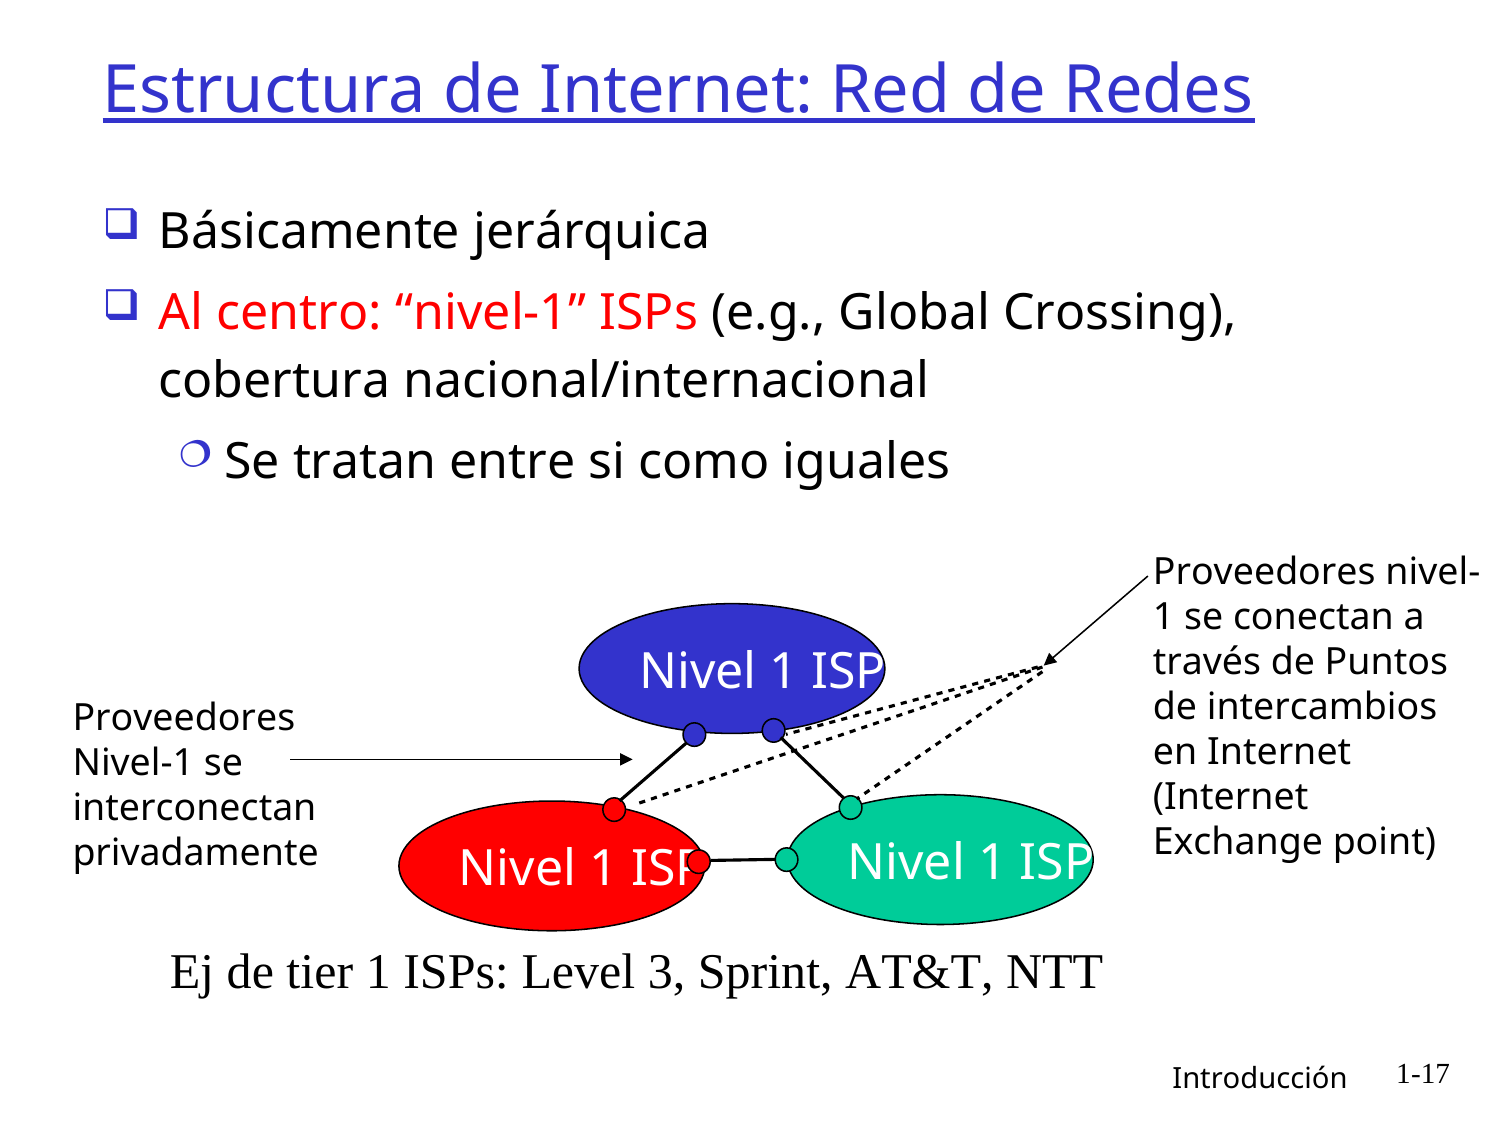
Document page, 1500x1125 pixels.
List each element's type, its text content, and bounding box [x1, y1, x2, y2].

text_box Nivel 1 ISP [398, 801, 704, 931]
text_box Nivel 1 ISP [579, 603, 885, 734]
text_box Proveedores nivel-1 se conectan a través de Puntos de intercambios en Internet (Internet Exchange point) [1138, 538, 1500, 870]
text_box [683, 722, 706, 747]
list Básicamente jerárquica Al centro: “nivel-1” ISPs (e.g., Global Crossing), cobertura nacional/internacional Se tratan entre si como iguales [87, 187, 1463, 1026]
title Estructura de Internet: Red de Redes [87, 23, 1463, 150]
text_box Ej de tier 1 ISPs: Level 3, Sprint, AT&T, NTT [154, 931, 1107, 1006]
text_box [602, 797, 626, 822]
text_box Nivel 1 ISP [789, 794, 1094, 925]
text_box Proveedores Nivel-1 se interconectan privadamente [57, 685, 356, 881]
text_box [687, 849, 711, 874]
text_box [762, 718, 785, 743]
